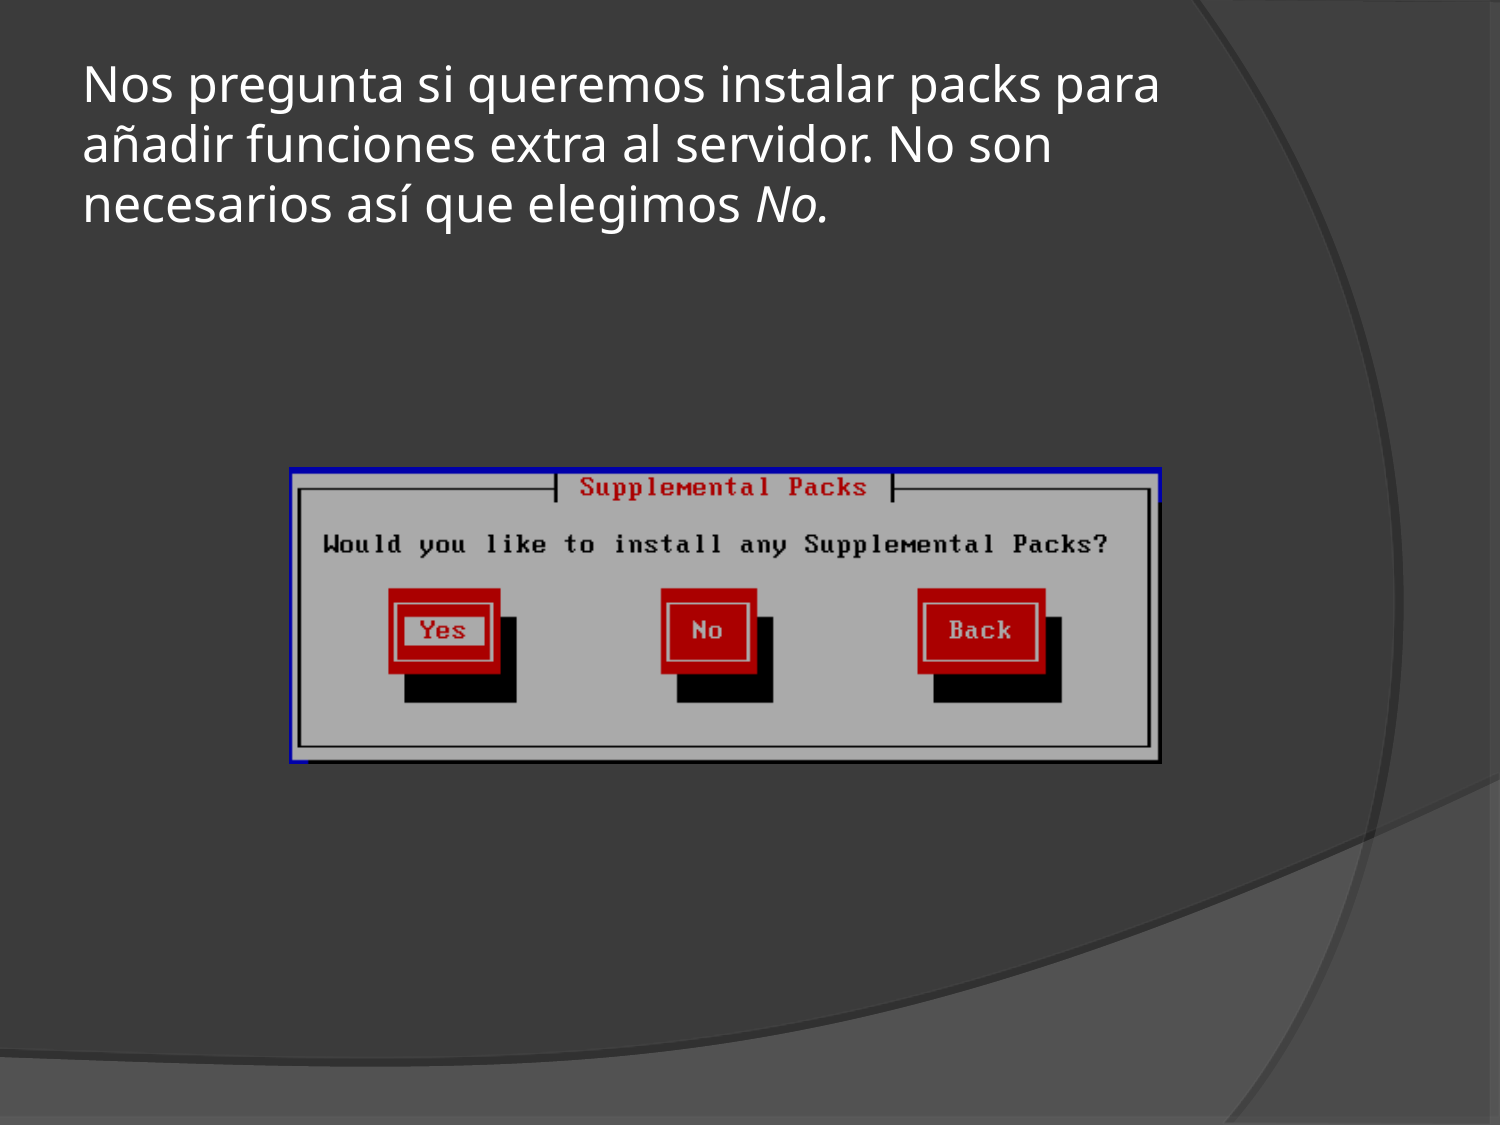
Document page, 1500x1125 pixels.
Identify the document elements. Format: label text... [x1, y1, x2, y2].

title Nos pregunta si queremos instalar packs para añadir funciones extra al servidor. No son necesarios así que elegimos No. [75, 45, 1300, 233]
picture [289, 468, 1162, 764]
